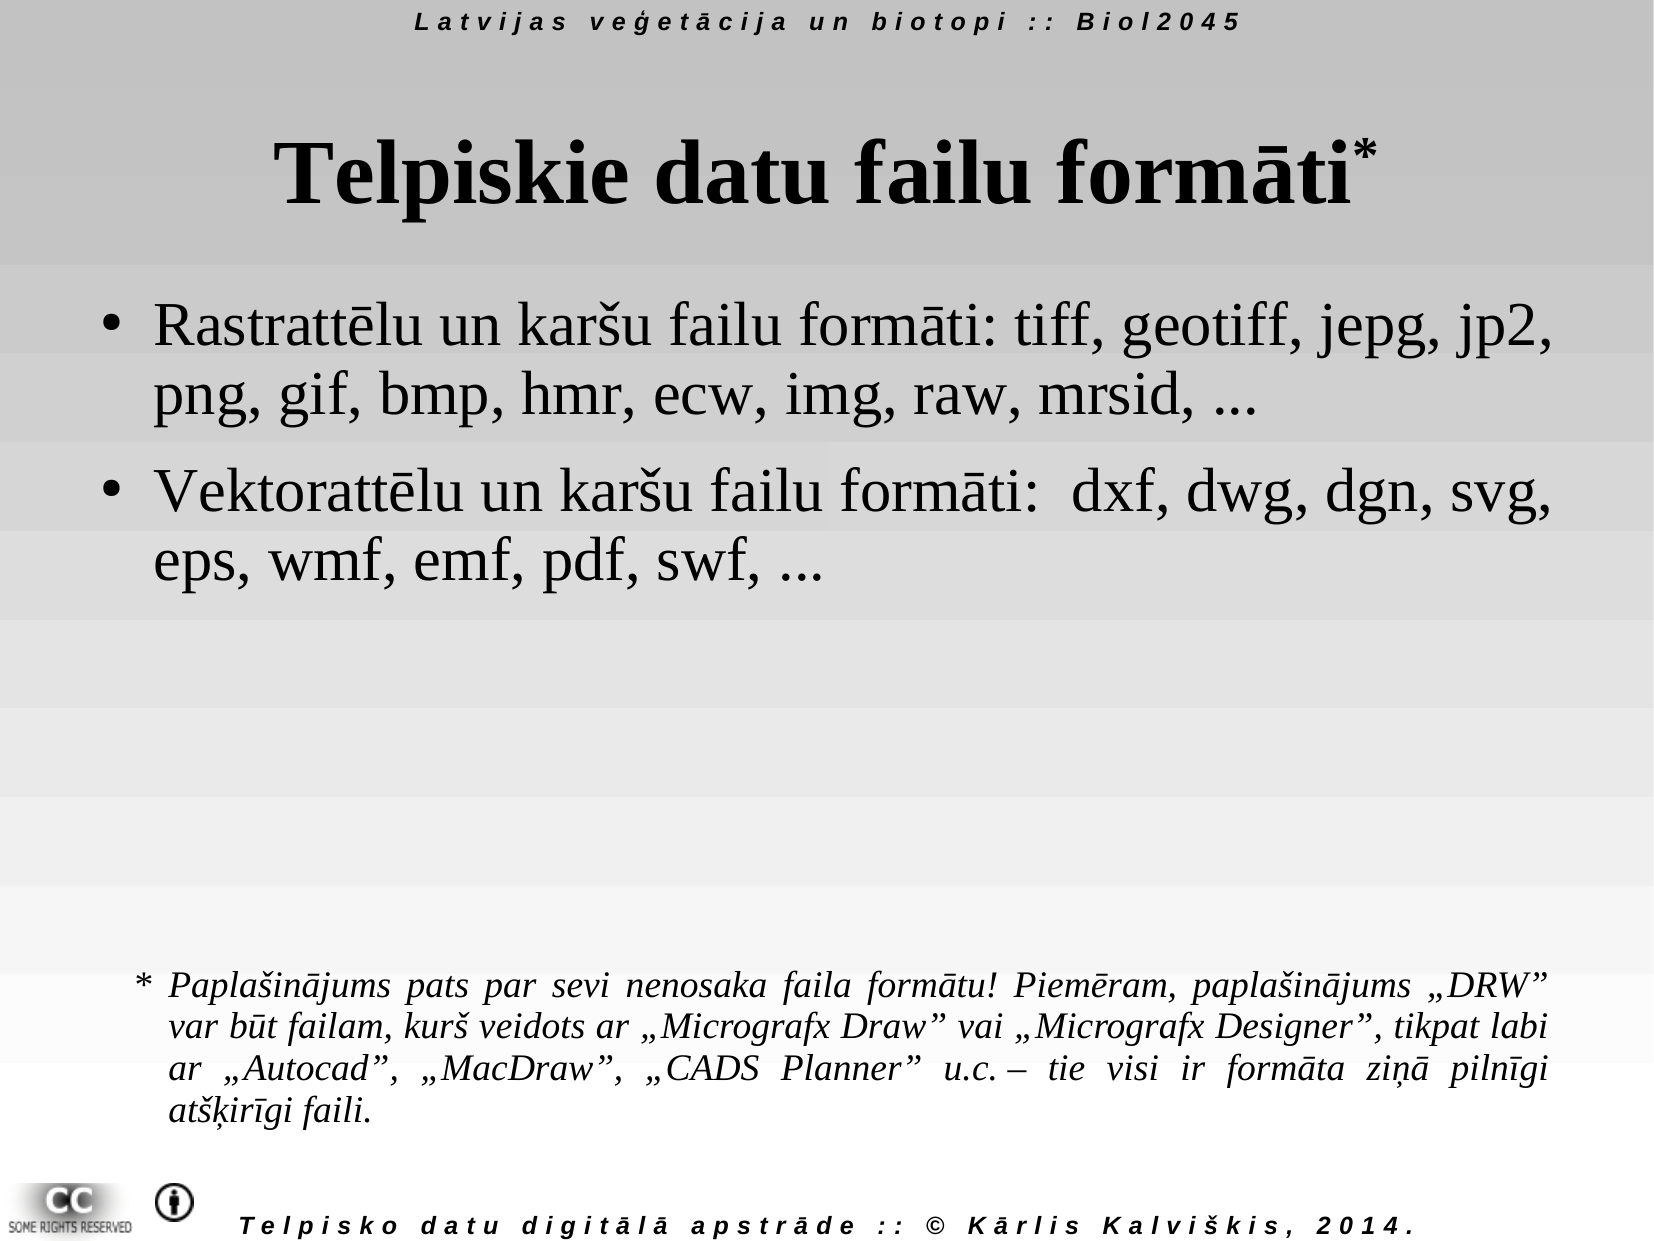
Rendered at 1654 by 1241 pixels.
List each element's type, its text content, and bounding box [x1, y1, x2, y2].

title Telpiskie datu failu formāti* [29, 49, 1625, 296]
text_box * Paplašinājums pats par sevi nenosaka faila formātu! Piemēram, paplašinājums „DRW” var būt failam, kurš veidots ar „Micrografx Draw” vai „Micrografx Designer”, tikpat labi ar „Autocad”, „MacDraw”, „CADS Planner” u.c. – tie visi ir formāta ziņā pilnīgi atšķirīgi faili. [118, 956, 1565, 1138]
picture [0, 0, 1654, 1241]
list Rastrattēlu un karšu failu formāti: tiff, geotiff, jepg, jp2, png, gif, bmp, hmr, ecw, img, raw, mrsid, ... Vektorattēlu un karšu failu formāti: dxf, dwg, dgn, svg, eps, wmf, emf, pdf, swf, ... [82, 289, 1571, 1113]
